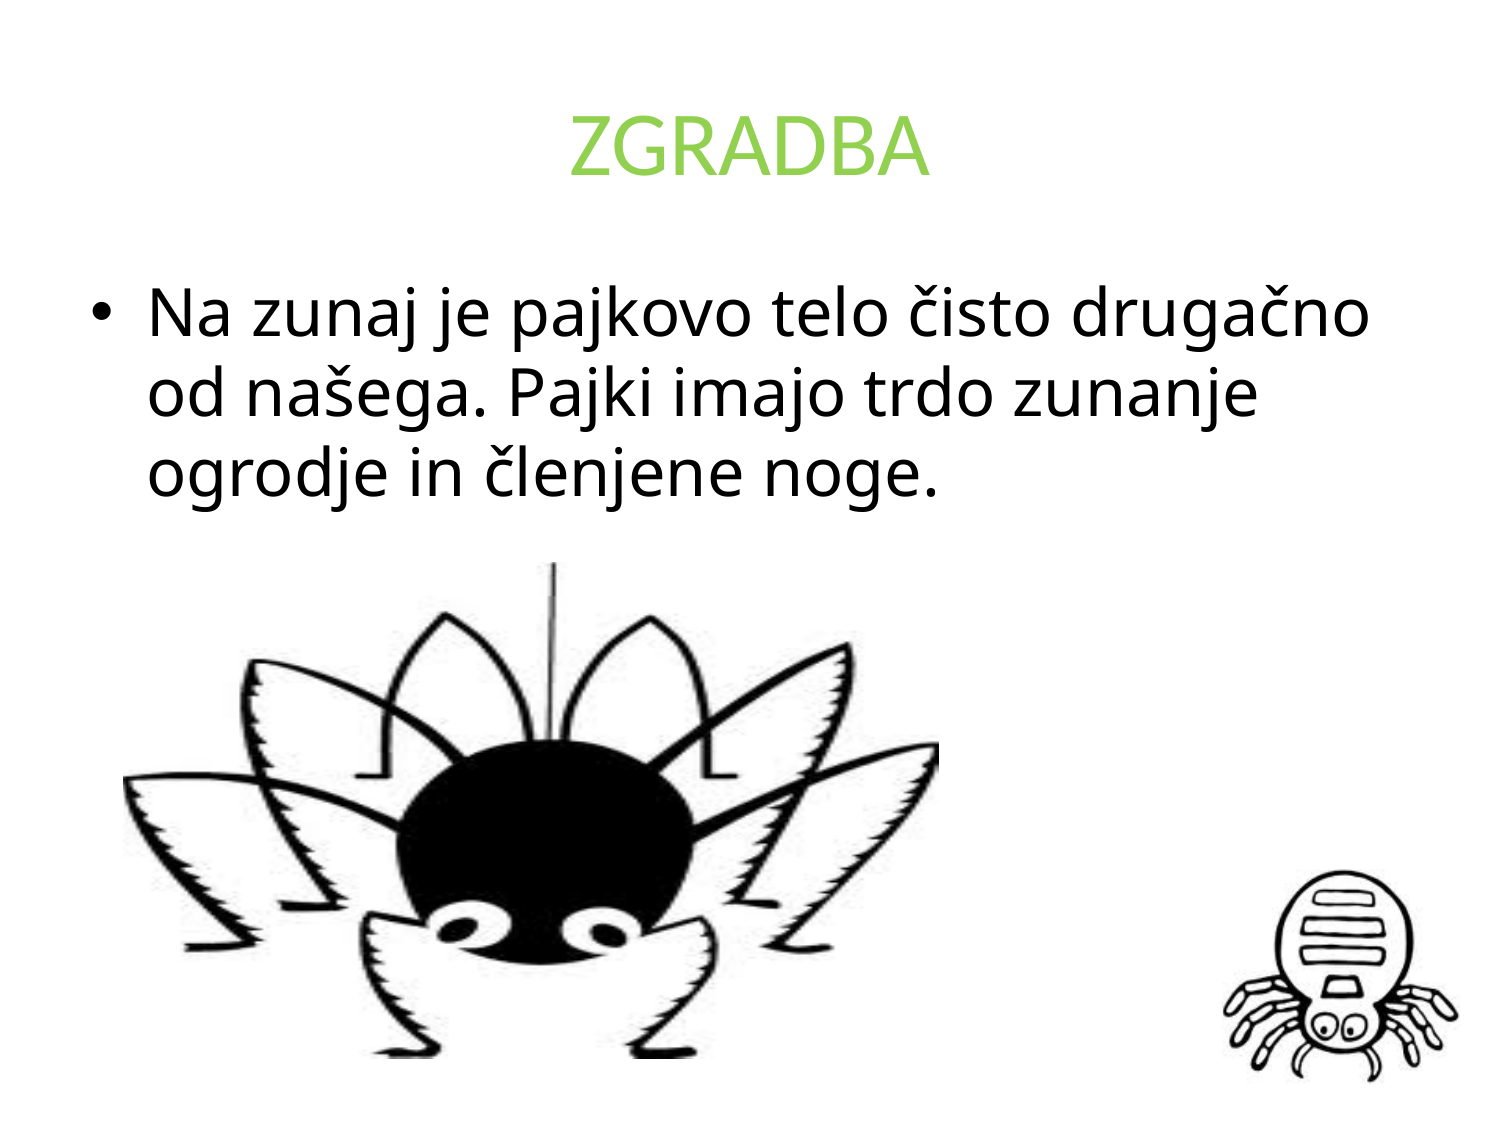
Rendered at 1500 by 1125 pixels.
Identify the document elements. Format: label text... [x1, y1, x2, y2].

picture [1222, 857, 1460, 1096]
title ZGRADBA [75, 45, 1425, 233]
list Na zunaj je pajkovo telo čisto drugačno od našega. Pajki imajo trdo zunanje ogrodje in členjene noge. [75, 262, 1425, 1005]
picture [123, 562, 939, 1059]
